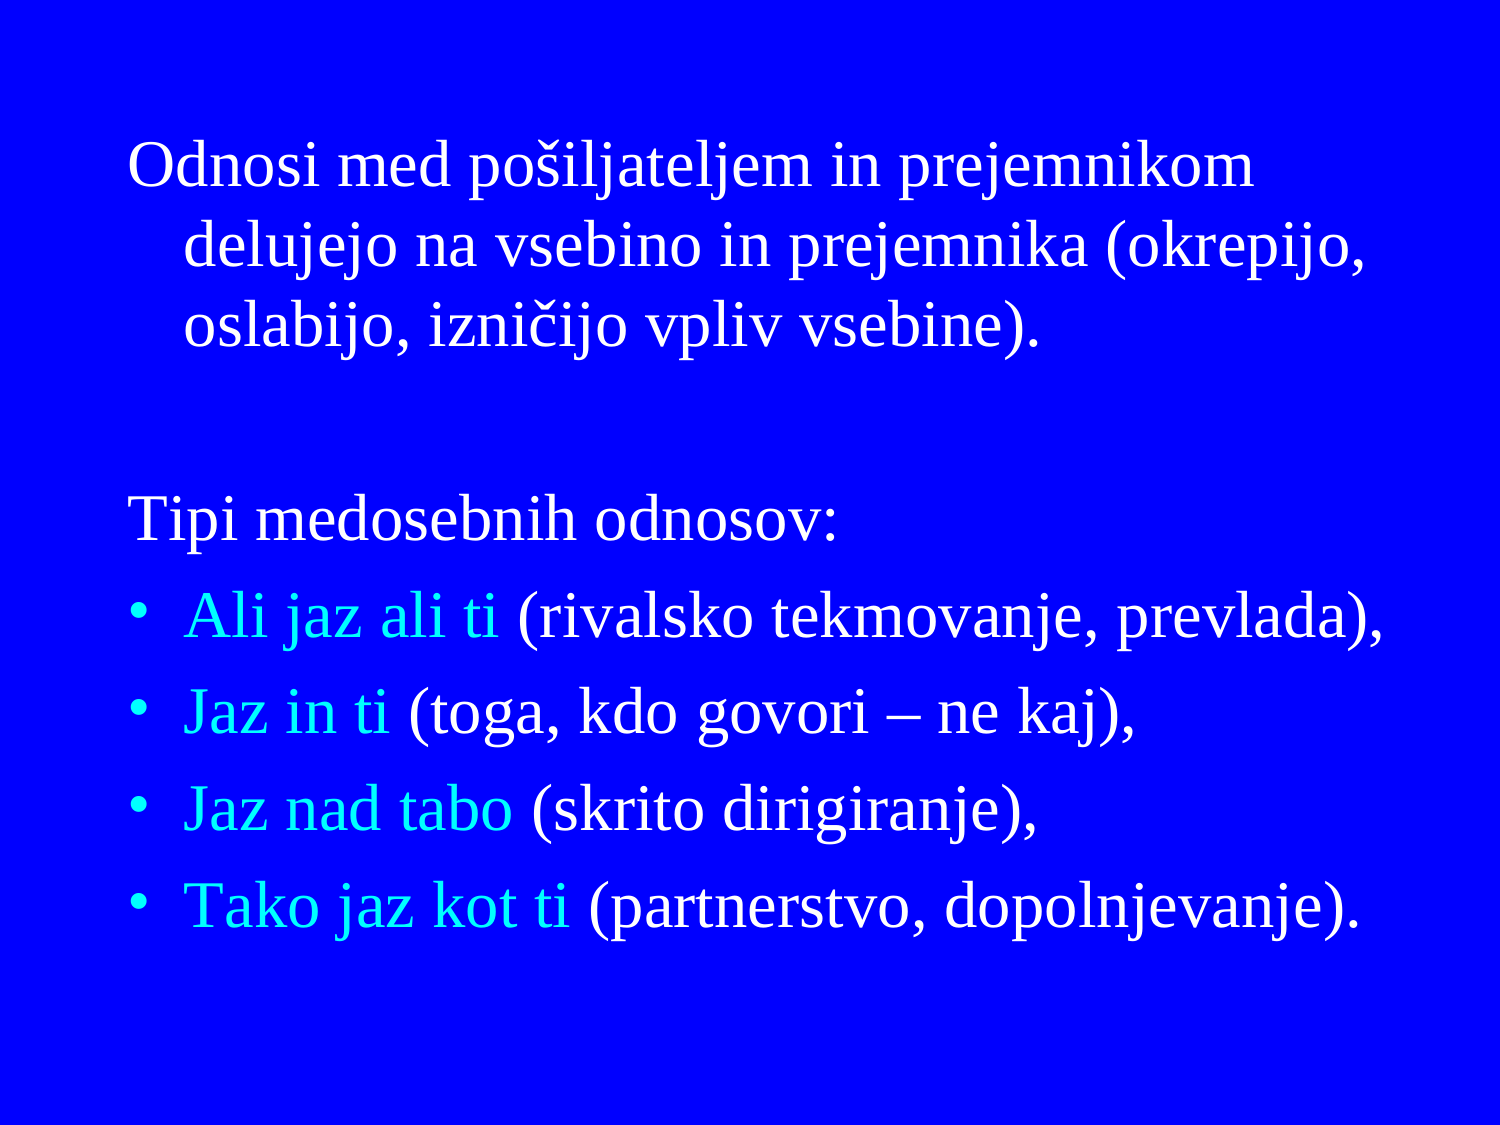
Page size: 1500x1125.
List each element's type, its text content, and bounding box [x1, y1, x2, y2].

list Odnosi med pošiljateljem in prejemnikom delujejo na vsebino in prejemnika (okrepijo, oslabijo, izničijo vpliv vsebine). Tipi medosebnih odnosov: Ali jaz ali ti (rivalsko tekmovanje, prevlada), Jaz in ti (toga, kdo govori – ne kaj), Jaz nad tabo (skrito dirigiranje), Tako jaz kot ti (partnerstvo, dopolnjevanje). [112, 112, 1450, 1001]
